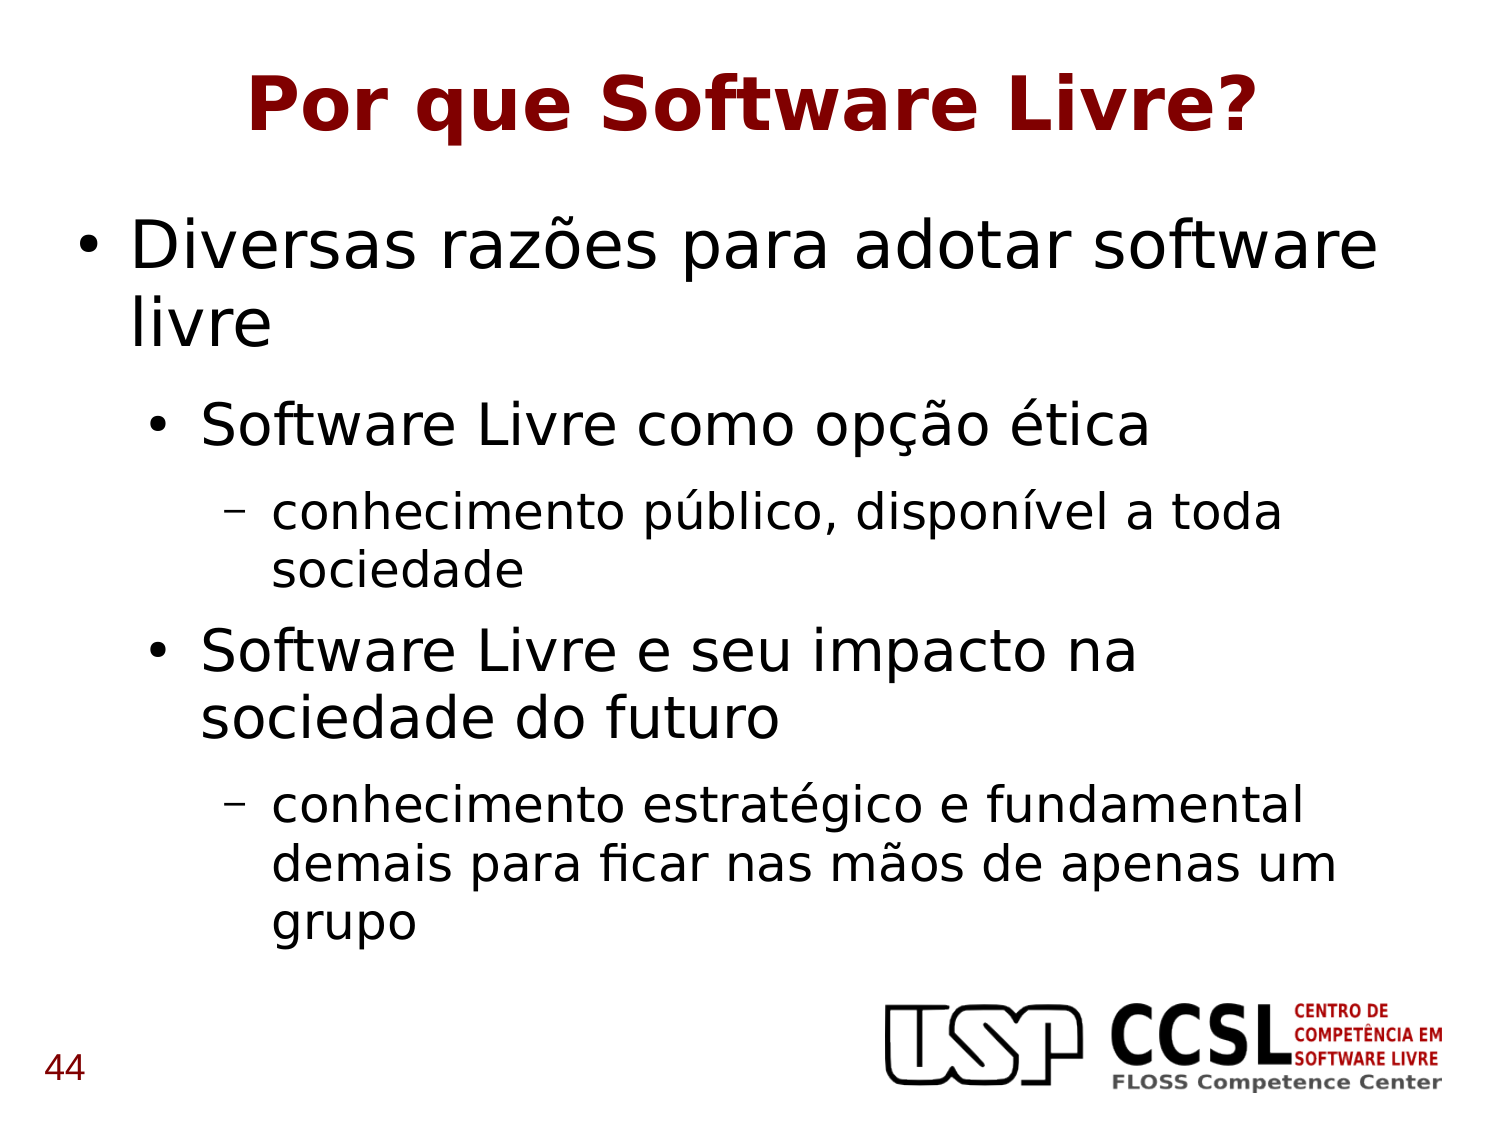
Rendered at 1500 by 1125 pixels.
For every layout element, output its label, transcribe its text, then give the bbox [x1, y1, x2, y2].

picture [885, 1003, 1442, 1093]
list Diversas razões para adotar software livre Software Livre como opção ética conhecimento público, disponível a toda sociedade Software Livre e seu impacto na sociedade do futuro conhecimento estratégico e fundamental demais para ficar nas mãos de apenas um grupo [59, 206, 1447, 952]
title Por que Software Livre? [59, 29, 1447, 180]
